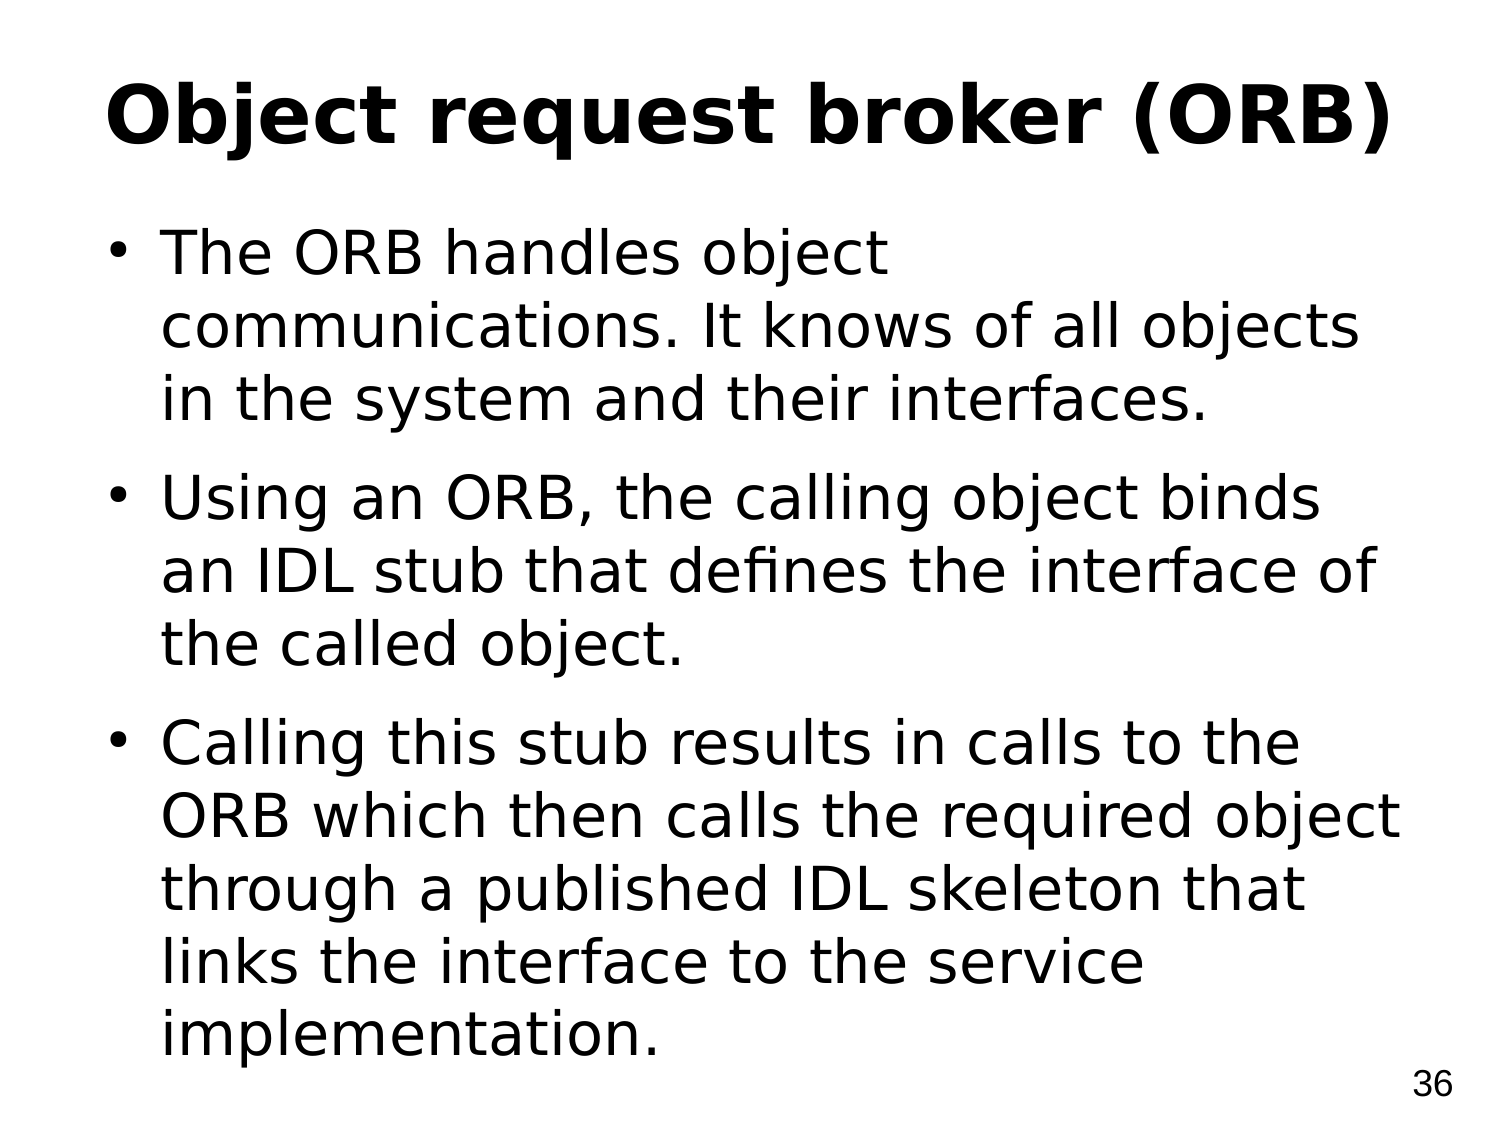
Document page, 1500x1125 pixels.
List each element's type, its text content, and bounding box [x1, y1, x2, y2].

title Object request broker (ORB) [75, 44, 1425, 177]
list The ORB handles object communications. It knows of all objects in the system and their interfaces. Using an ORB, the calling object binds an IDL stub that defines the interface of the called object. Calling this stub results in calls to the ORB which then calls the required object through a published IDL skeleton that links the interface to the service implementation. [75, 206, 1425, 1093]
